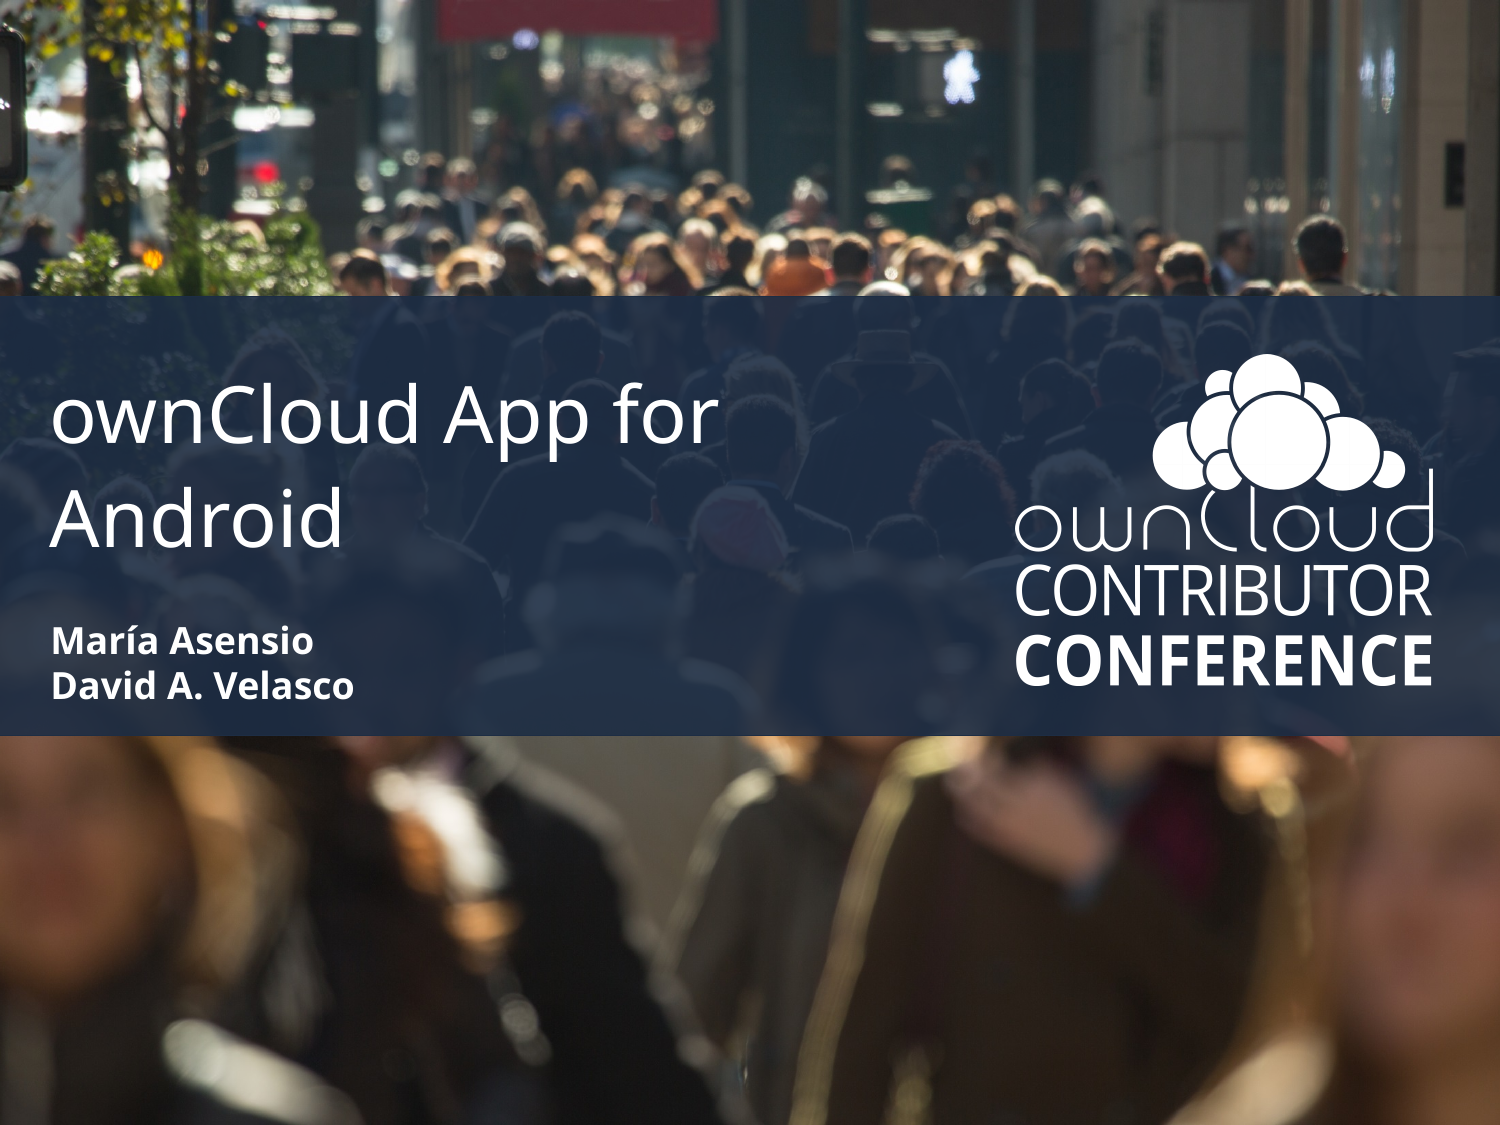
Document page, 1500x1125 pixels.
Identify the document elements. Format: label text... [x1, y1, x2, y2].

picture [1015, 354, 1433, 686]
subtitle María Asensio David A. Velasco [35, 609, 849, 686]
title ownCloud App for Android [34, 347, 898, 598]
